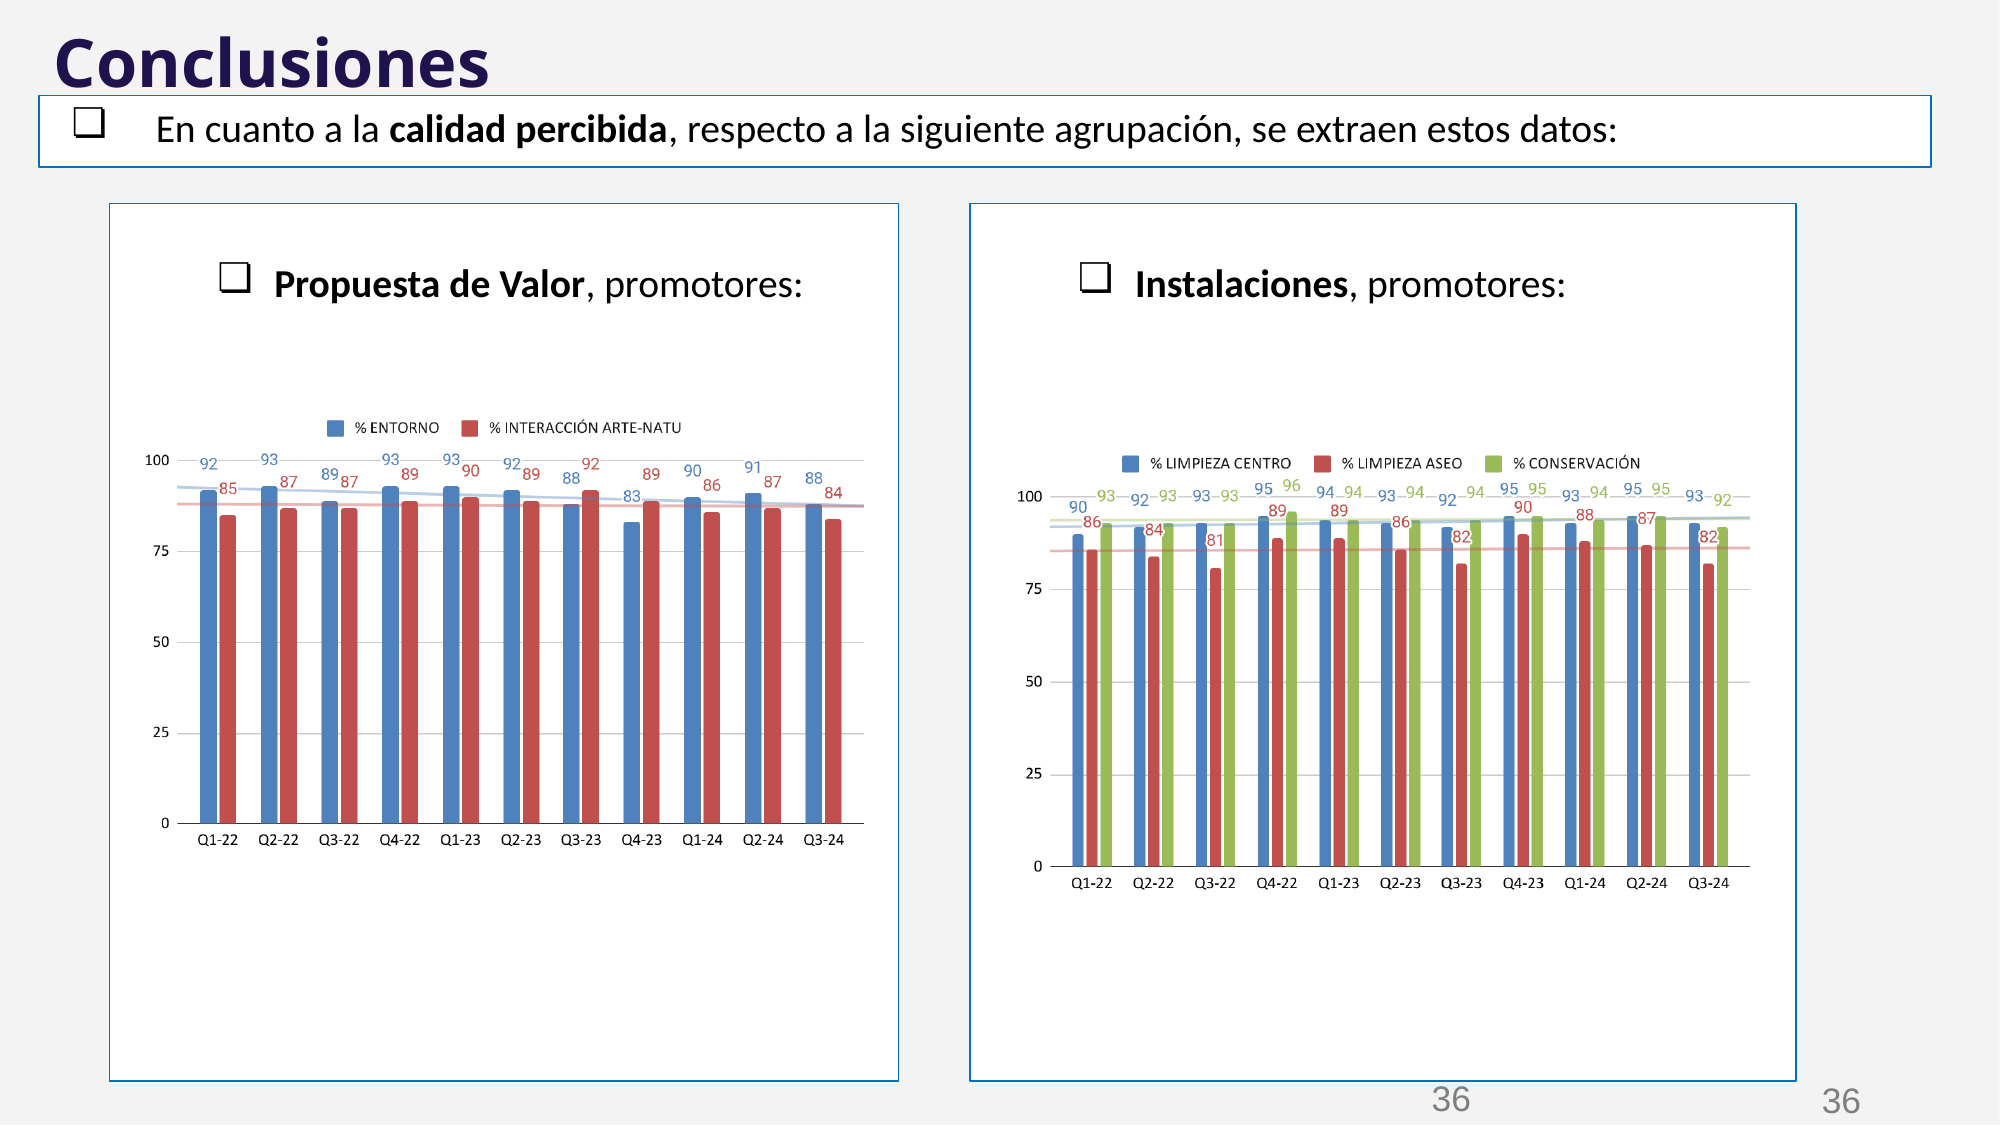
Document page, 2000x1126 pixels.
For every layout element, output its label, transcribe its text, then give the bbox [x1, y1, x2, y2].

picture [120, 396, 888, 872]
text_box Instalaciones, promotores: [970, 203, 1796, 1082]
text_box Conclusiones [53, 0, 1946, 124]
text_box <number> [1413, 1067, 1881, 1126]
text_box Propuesta de Valor, promotores: [109, 203, 899, 1082]
text_box En cuanto a la calidad percibida, respecto a la siguiente agrupación, se extraen estos datos: [38, 95, 1931, 168]
picture [992, 431, 1774, 916]
